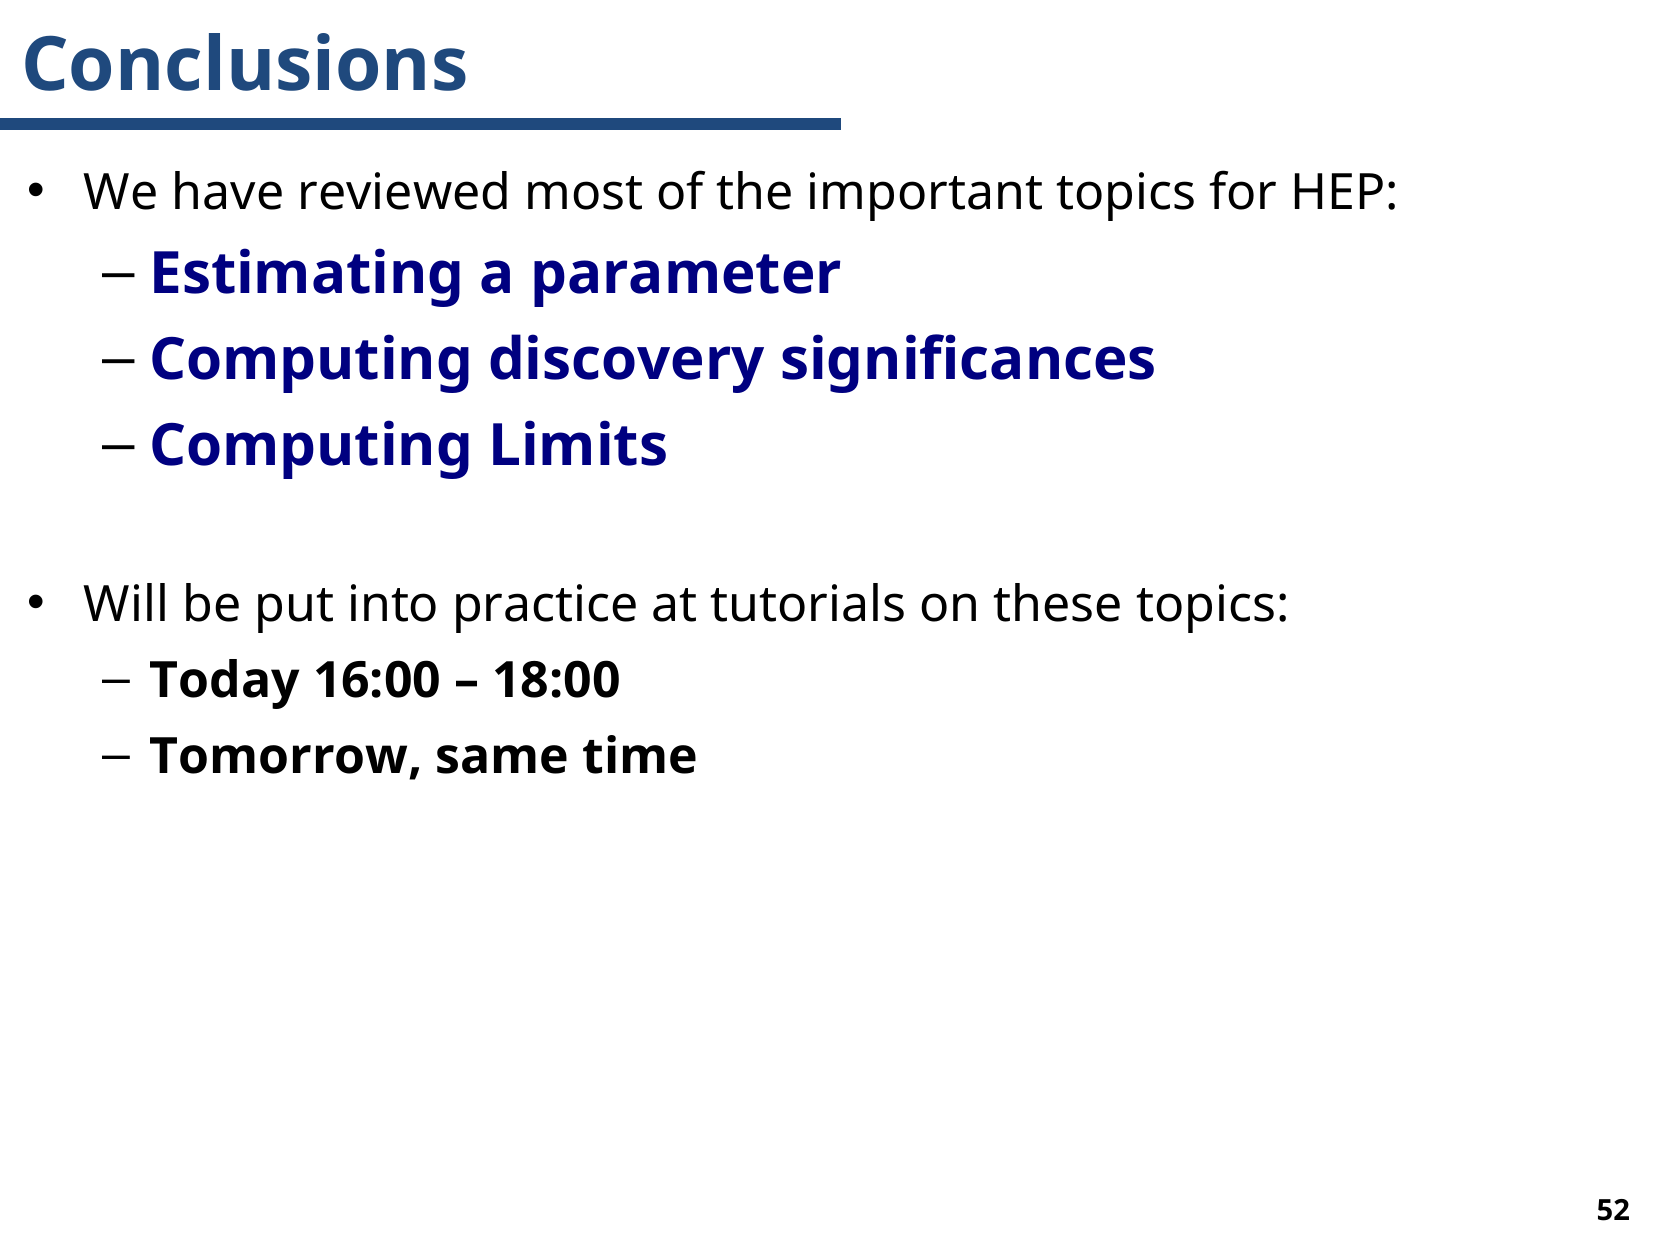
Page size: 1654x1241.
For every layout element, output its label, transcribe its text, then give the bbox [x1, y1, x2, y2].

title Conclusions [6, 7, 1606, 113]
list We have reviewed most of the important topics for HEP: Estimating a parameter Computing discovery significances Computing Limits Will be put into practice at tutorials on these topics: Today 16:00 – 18:00 Tomorrow, same time [12, 151, 1640, 1156]
